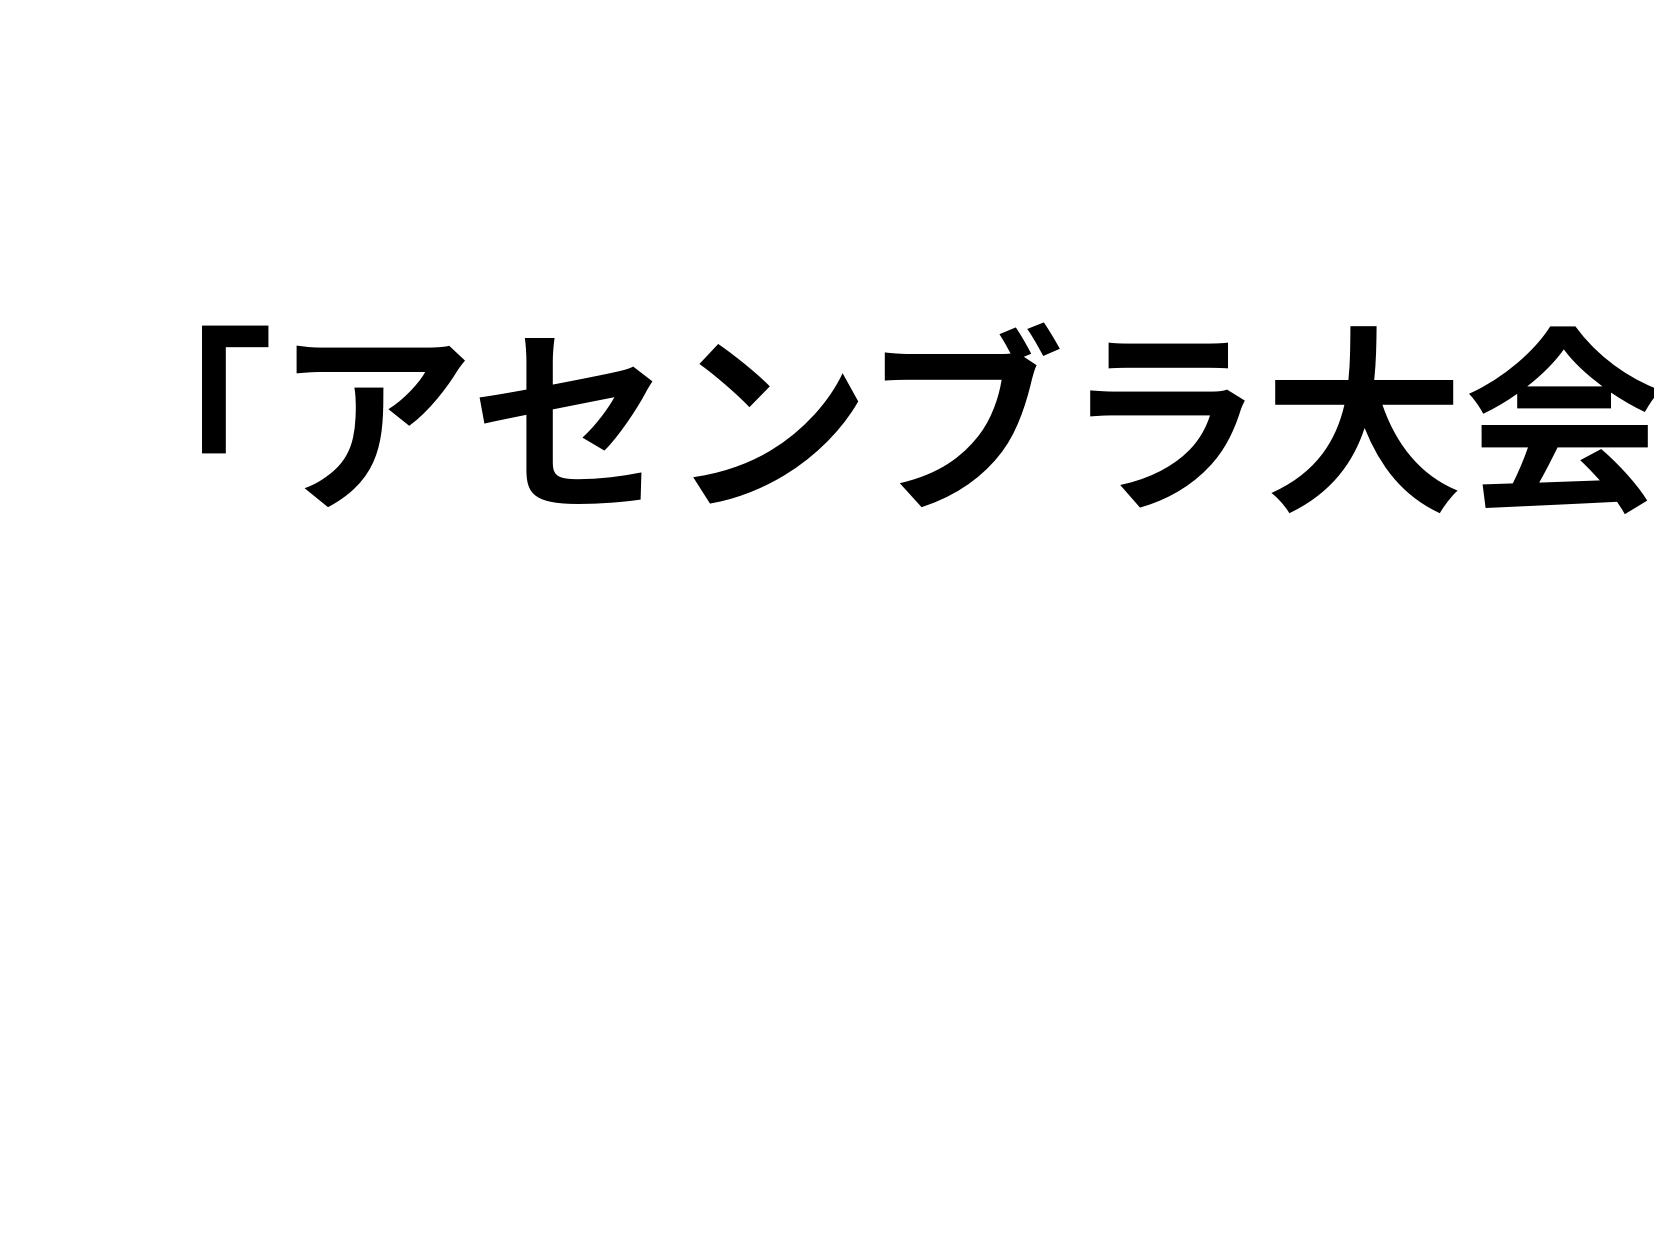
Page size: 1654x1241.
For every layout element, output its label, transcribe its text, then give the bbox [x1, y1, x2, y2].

text_box 「アセンブラ大会」 [59, 257, 1653, 488]
